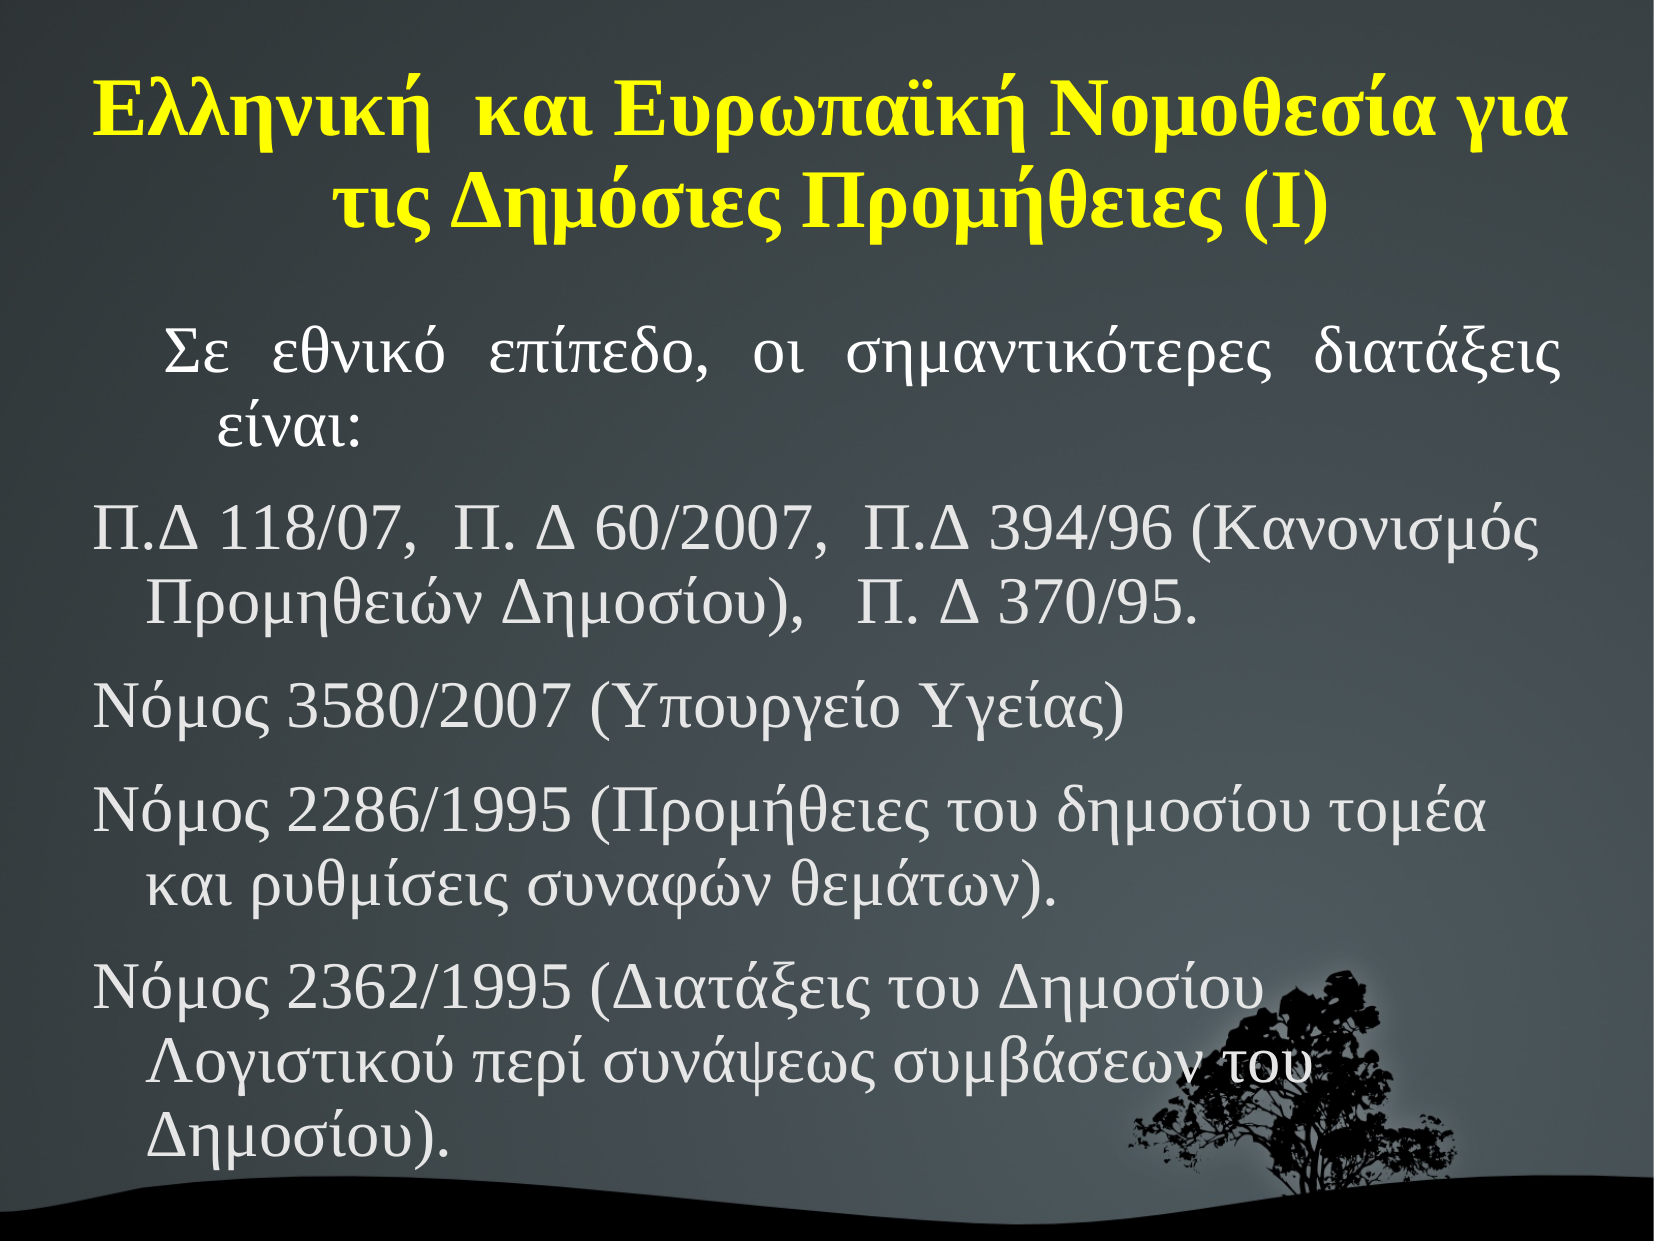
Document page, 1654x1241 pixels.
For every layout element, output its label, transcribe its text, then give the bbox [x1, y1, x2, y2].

title Ελληνική και Ευρωπαϊκή Νομοθεσία για τις Δημόσιες Προμήθειες (Ι) [86, 60, 1576, 338]
picture [0, 0, 1654, 1241]
list Σε εθνικό επίπεδο, οι σημαντικότερες διατάξεις είναι: Π.Δ 118/07, Π. Δ 60/2007, Π.Δ 394/96 (Κανονισμός Προμηθειών Δημοσίου), Π. Δ 370/95. Νόμος 3580/2007 (Υπουργείο Υγείας) Νόμος 2286/1995 (Προμήθειες του δημοσίου τομέα και ρυθμίσεις συναφών θεμάτων). Νόμος 2362/1995 (Διατάξεις του Δημοσίου Λογιστικού περί συνάψεως συμβάσεων του Δημοσίου). [75, 312, 1564, 1241]
